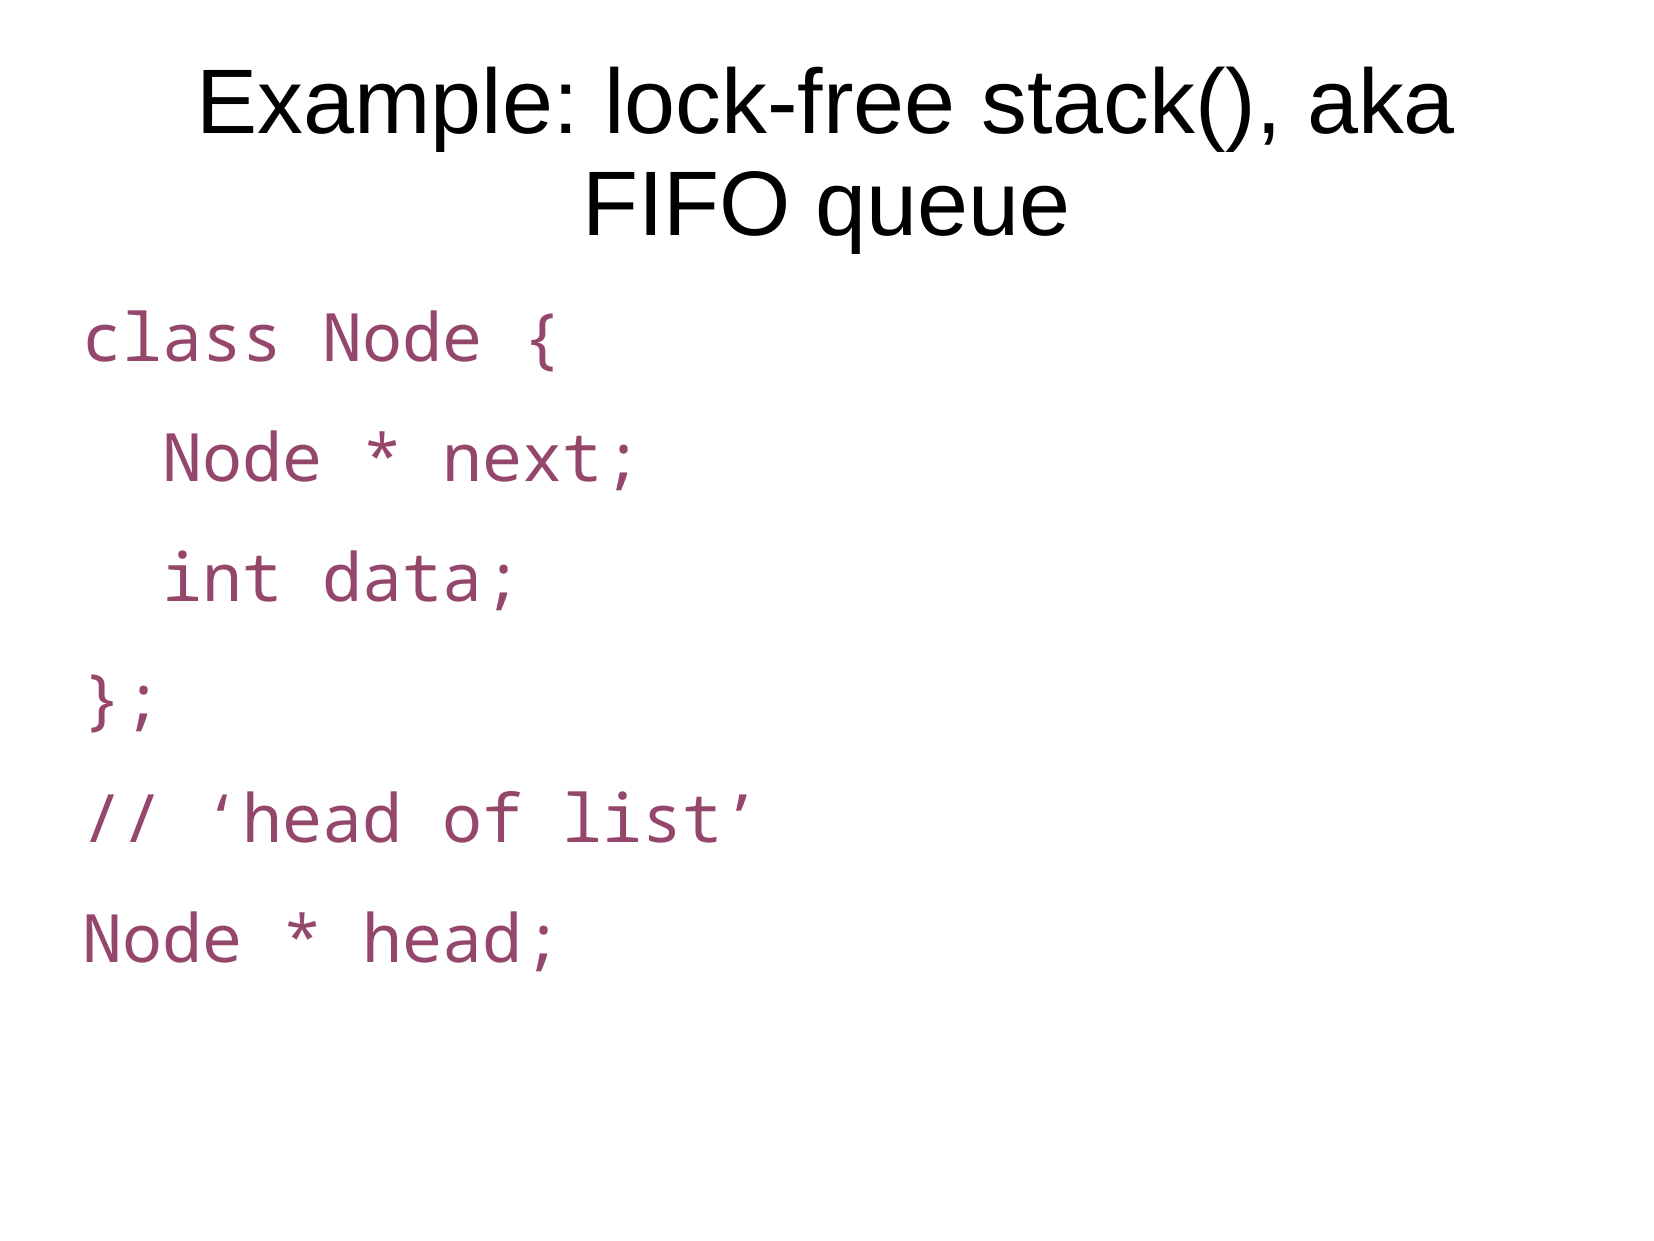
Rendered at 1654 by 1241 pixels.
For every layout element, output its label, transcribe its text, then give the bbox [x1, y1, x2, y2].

list class Node { Node * next; int data; }; // ‘head of list’ Node * head; [82, 290, 1571, 1010]
title Example: lock-free stack(), aka FIFO queue [82, 49, 1571, 257]
